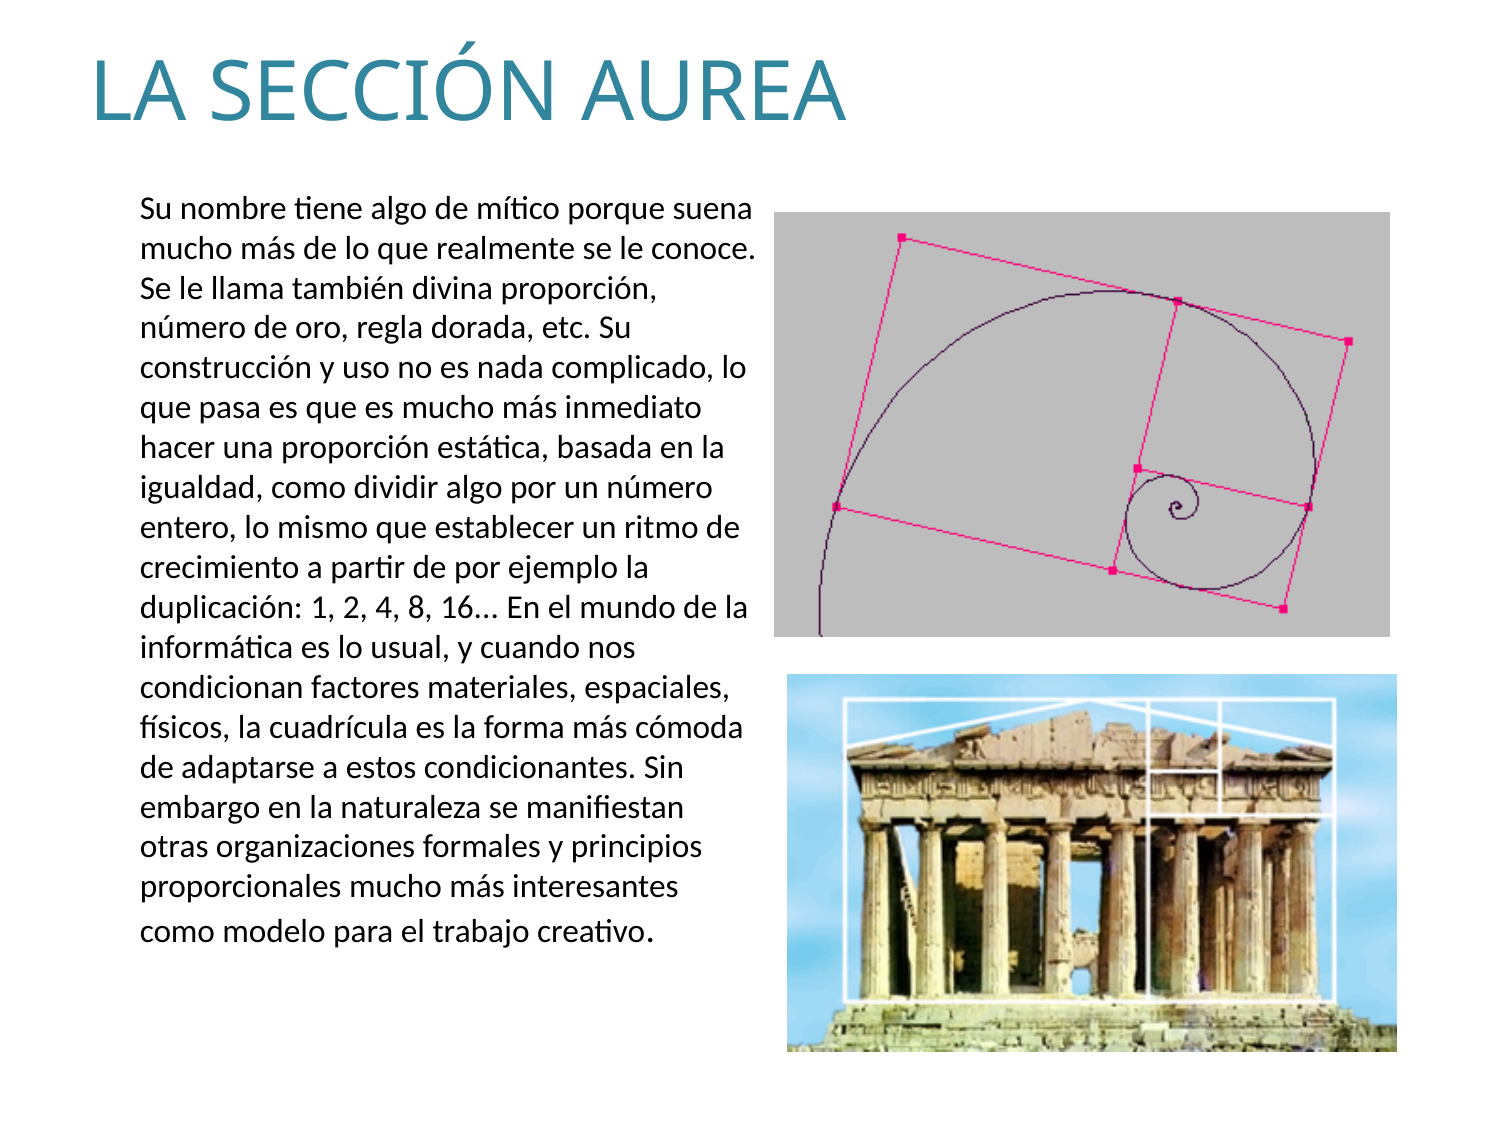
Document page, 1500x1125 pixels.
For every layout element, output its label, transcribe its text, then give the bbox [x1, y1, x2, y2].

picture [775, 212, 1390, 637]
text_box LA SECCIÓN AUREA [75, 0, 1425, 188]
text_box Su nombre tiene algo de mítico porque suena mucho más de lo que realmente se le conoce. Se le llama también divina proporción, número de oro, regla dorada, etc. Su construcción y uso no es nada complicado, lo que pasa es que es mucho más inmediato hacer una proporción estática, basada en la igualdad, como dividir algo por un número entero, lo mismo que establecer un ritmo de crecimiento a partir de por ejemplo la duplicación: 1, 2, 4, 8, 16... En el mundo de la informática es lo usual, y cuando nos condicionan factores materiales, espaciales, físicos, la cuadrícula es la forma más cómoda de adaptarse a estos condicionantes. Sin embargo en la naturaleza se manifiestan otras organizaciones formales y principios proporcionales mucho más interesantes como modelo para el trabajo creativo. [124, 178, 775, 957]
picture [787, 674, 1397, 1052]
